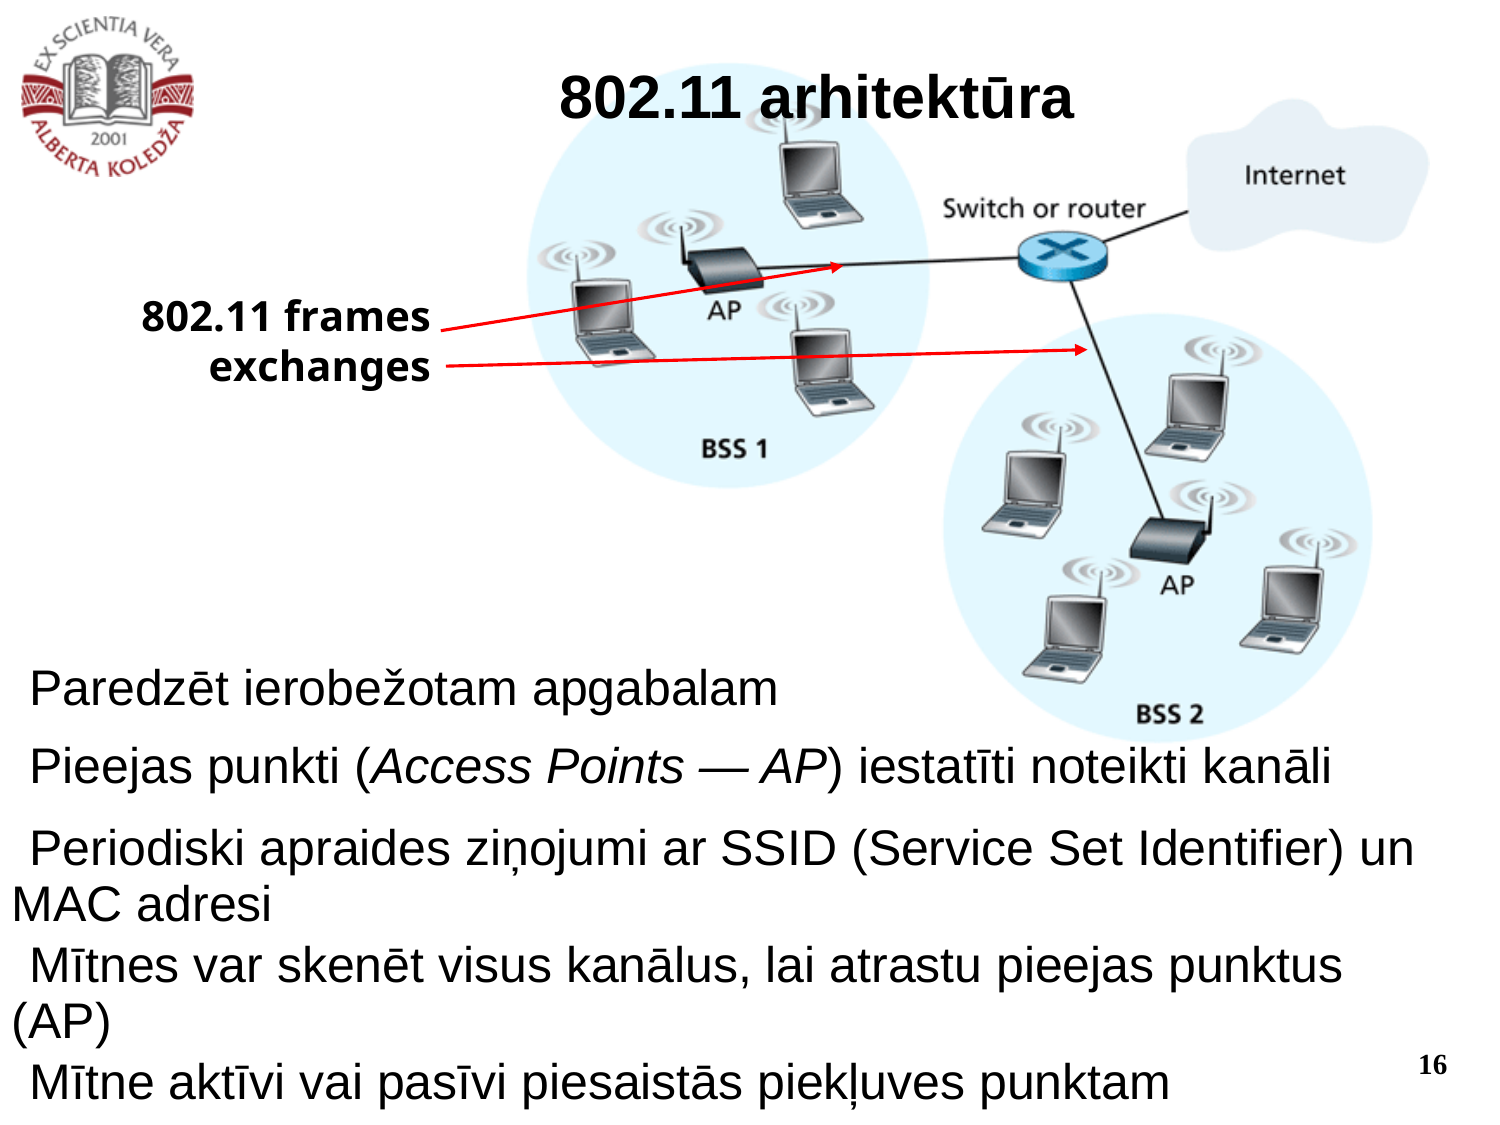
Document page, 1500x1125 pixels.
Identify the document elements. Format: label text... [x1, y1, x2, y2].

picture [21, 16, 194, 177]
text_box <skaitlis> [1430, 1037, 1463, 1101]
text_box 802.11 frames exchanges [18, 281, 447, 398]
title 802.11 arhitektūra [187, 44, 1425, 150]
subtitle Paredzēt ierobežotam apgabalam Pieejas punkti (Access Points — AP) iestatīti noteikti kanāli Periodiski apraides ziņojumi ar SSID (Service Set Identifier) un MAC adresi Mītnes var skenēt visus kanālus, lai atrastu pieejas punktus (AP) Mītne aktīvi vai pasīvi piesaistās piekļuves punktam [11, 525, 1430, 1125]
picture [413, 62, 1430, 525]
